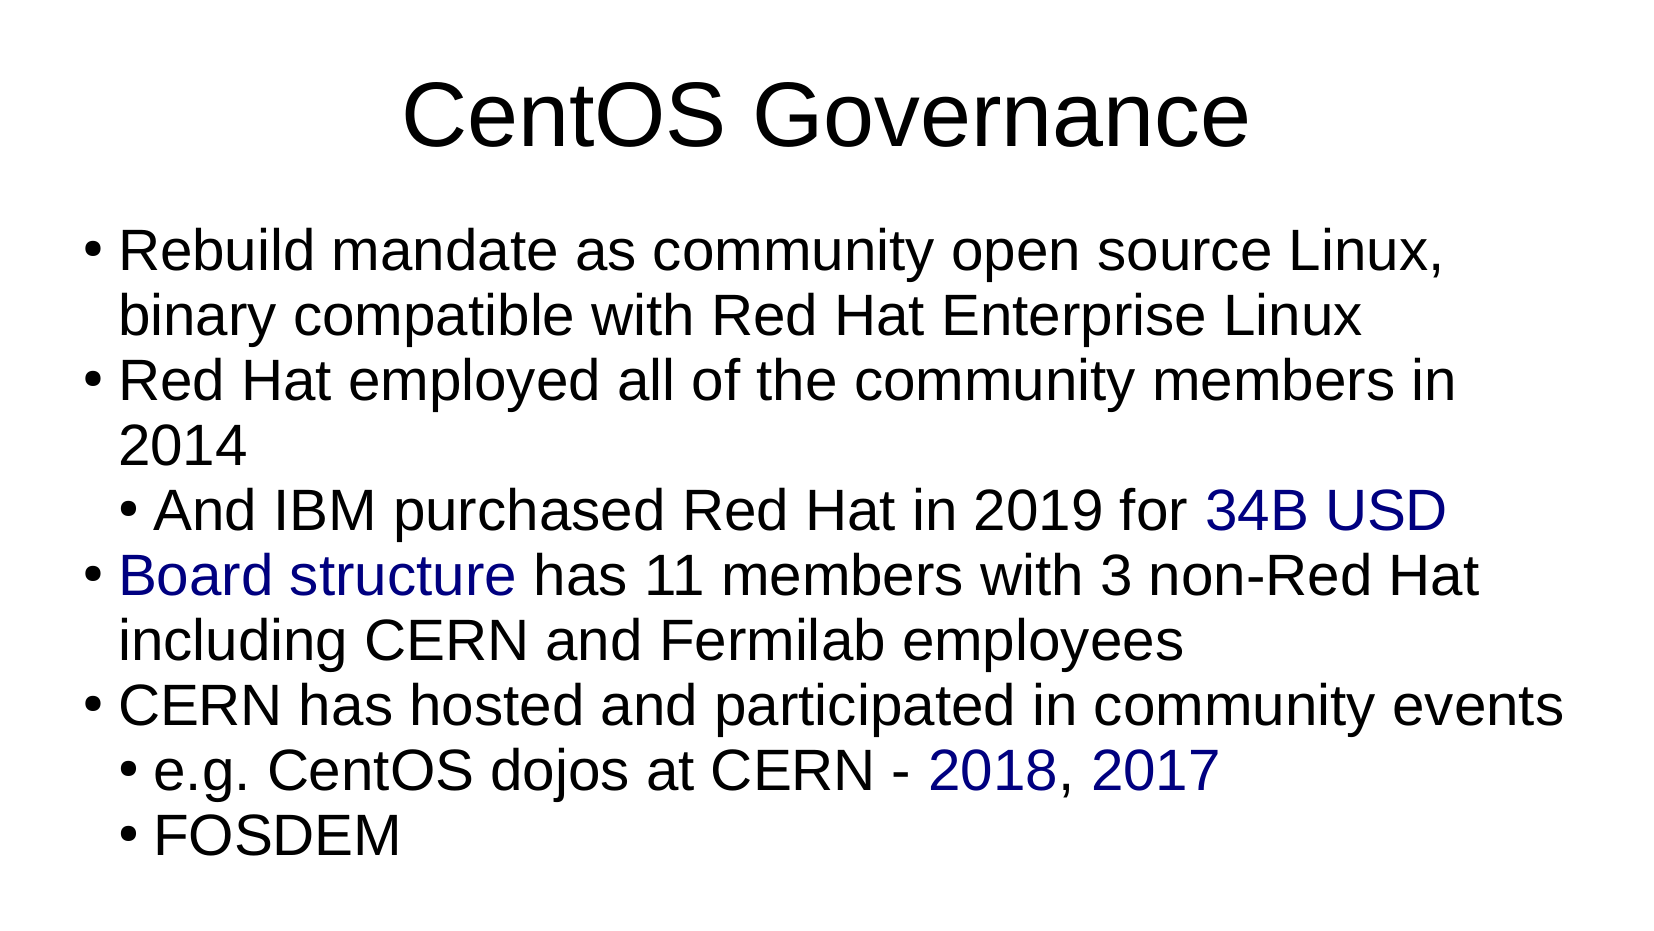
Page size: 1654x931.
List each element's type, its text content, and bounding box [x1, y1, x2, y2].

subtitle Rebuild mandate as community open source Linux, binary compatible with Red Hat Enterprise Linux Red Hat employed all of the community members in 2014 And IBM purchased Red Hat in 2019 for 34B USD Board structure has 11 members with 3 non-Red Hat including CERN and Fermilab employees CERN has hosted and participated in community events e.g. CentOS dojos at CERN - 2018, 2017 FOSDEM [82, 217, 1571, 931]
title CentOS Governance [82, 37, 1571, 193]
